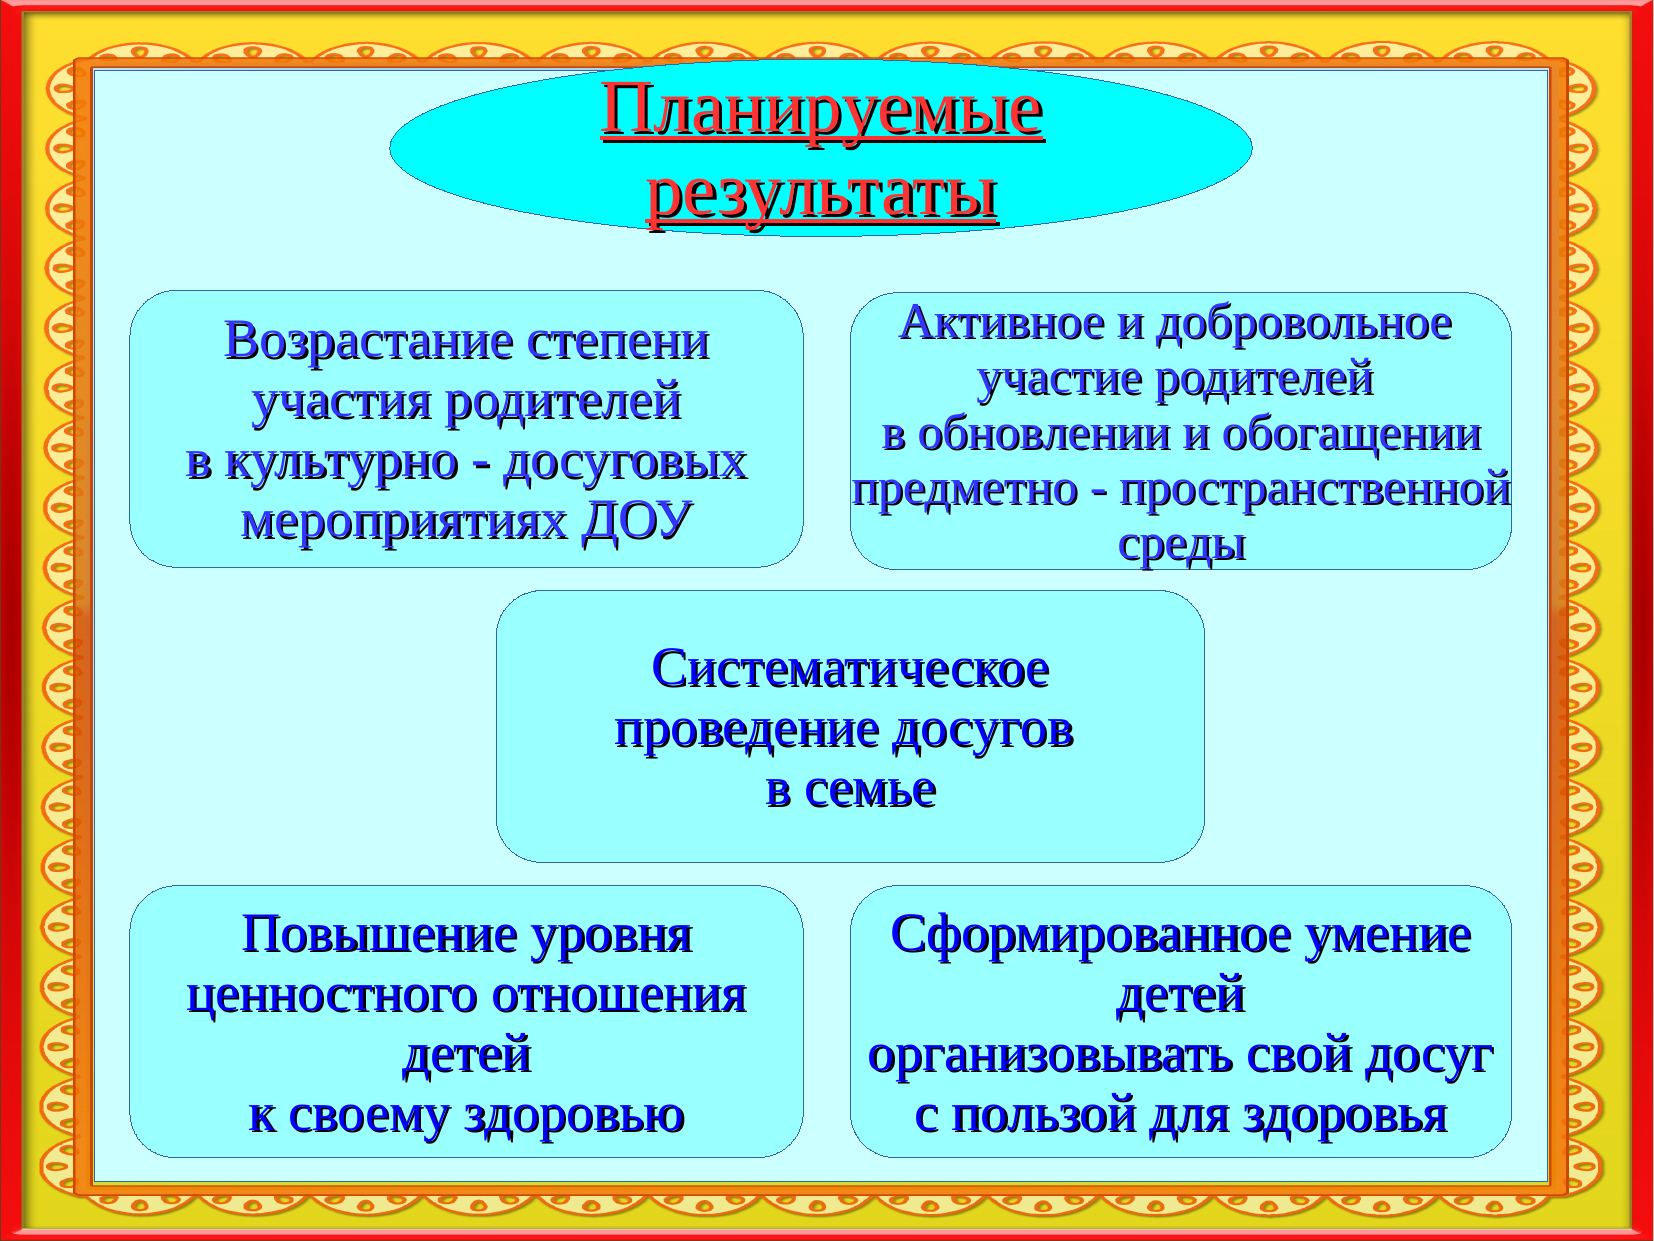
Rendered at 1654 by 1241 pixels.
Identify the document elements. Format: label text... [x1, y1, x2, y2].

text_box Сформированное умение детей организовывать свой досуг с пользой для здоровья [850, 885, 1512, 1158]
picture [0, 0, 1654, 1241]
text_box Активное и добровольное участие родителей в обновлении и обогащении предметно - пространственной среды [850, 292, 1512, 570]
text_box Повышение уровня ценностного отношения детей к своему здоровью [129, 885, 804, 1158]
text_box Возрастание степени участия родителей в культурно - досуговых мероприятиях ДОУ [129, 290, 804, 568]
text_box [94, 70, 1548, 1182]
text_box Планируемые результаты [389, 59, 1253, 237]
text_box Систематическое проведение досугов в семье [496, 590, 1205, 863]
